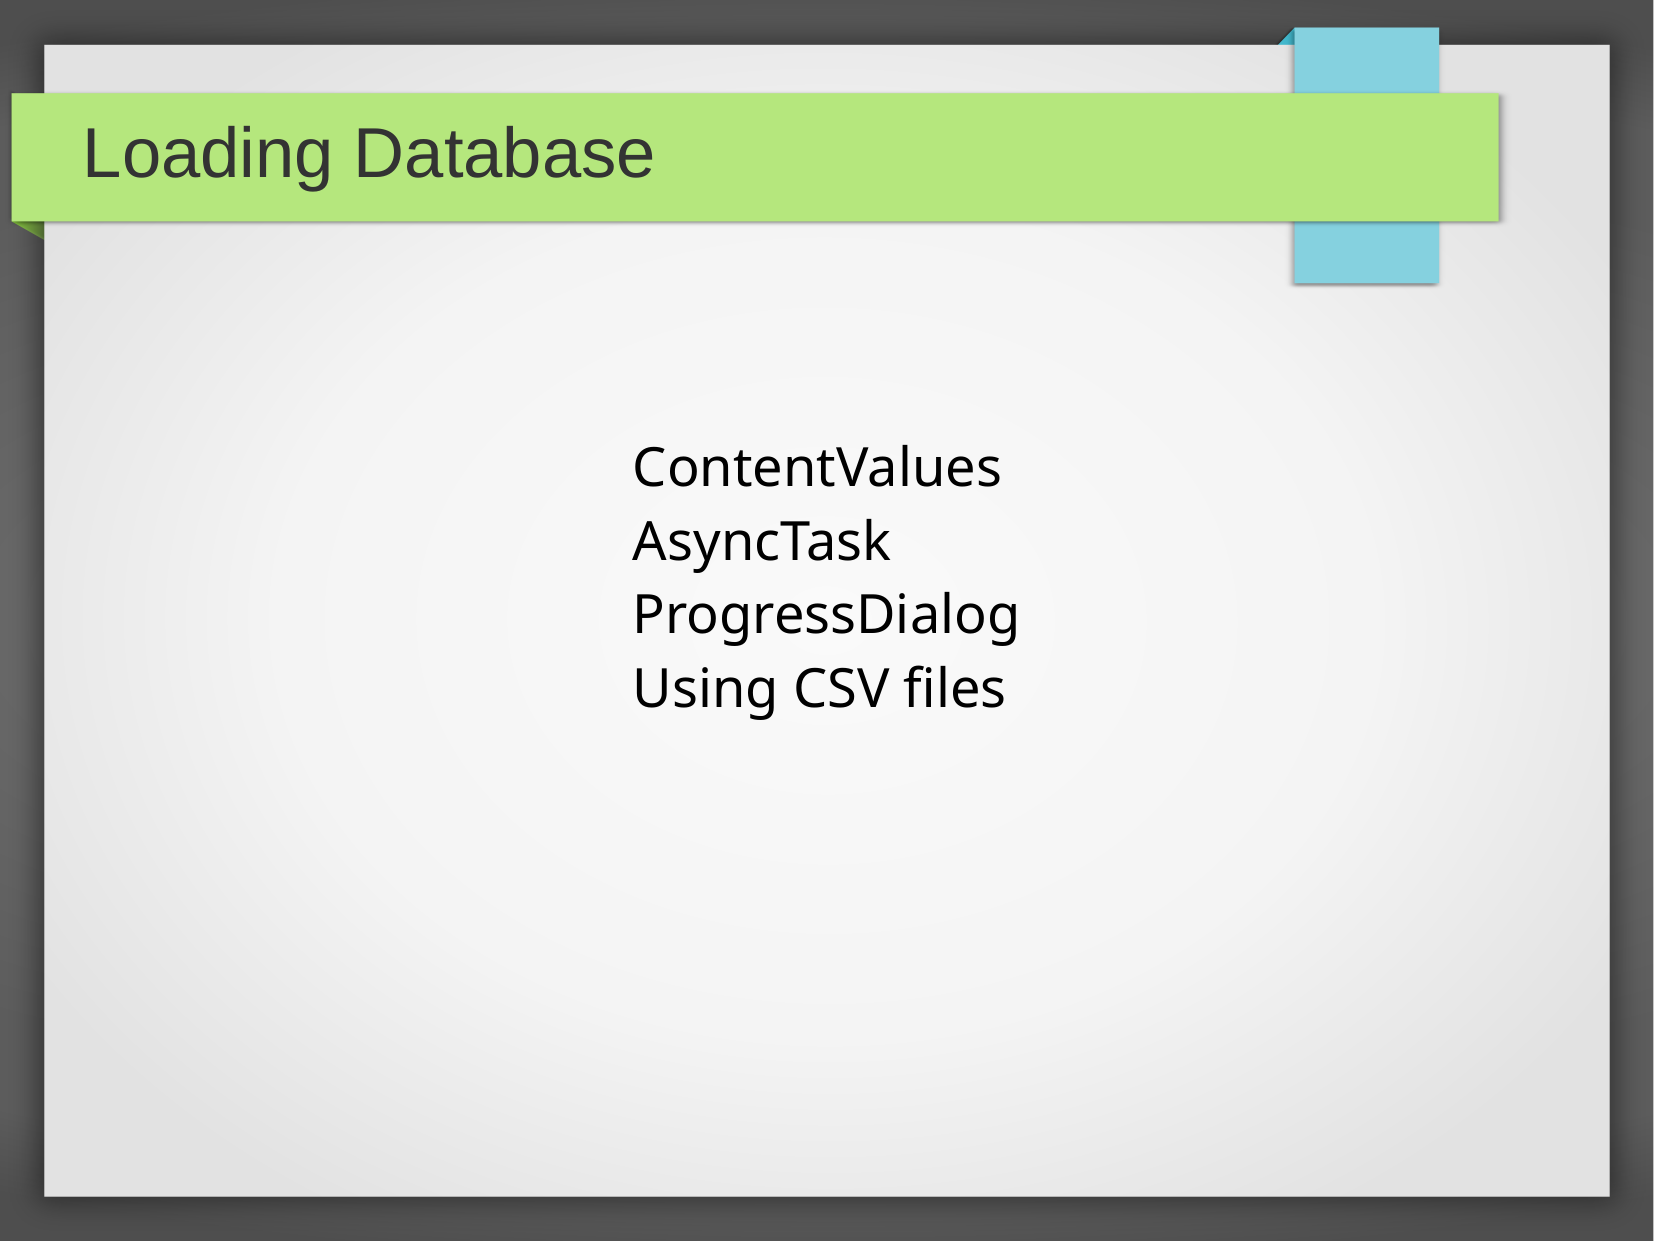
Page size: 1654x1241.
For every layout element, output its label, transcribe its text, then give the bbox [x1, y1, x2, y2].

text_box ContentValues AsyncTask ProgressDialog Using CSV files [82, 290, 1571, 1010]
picture [0, 0, 1654, 1241]
title Loading Database [82, 49, 1571, 257]
